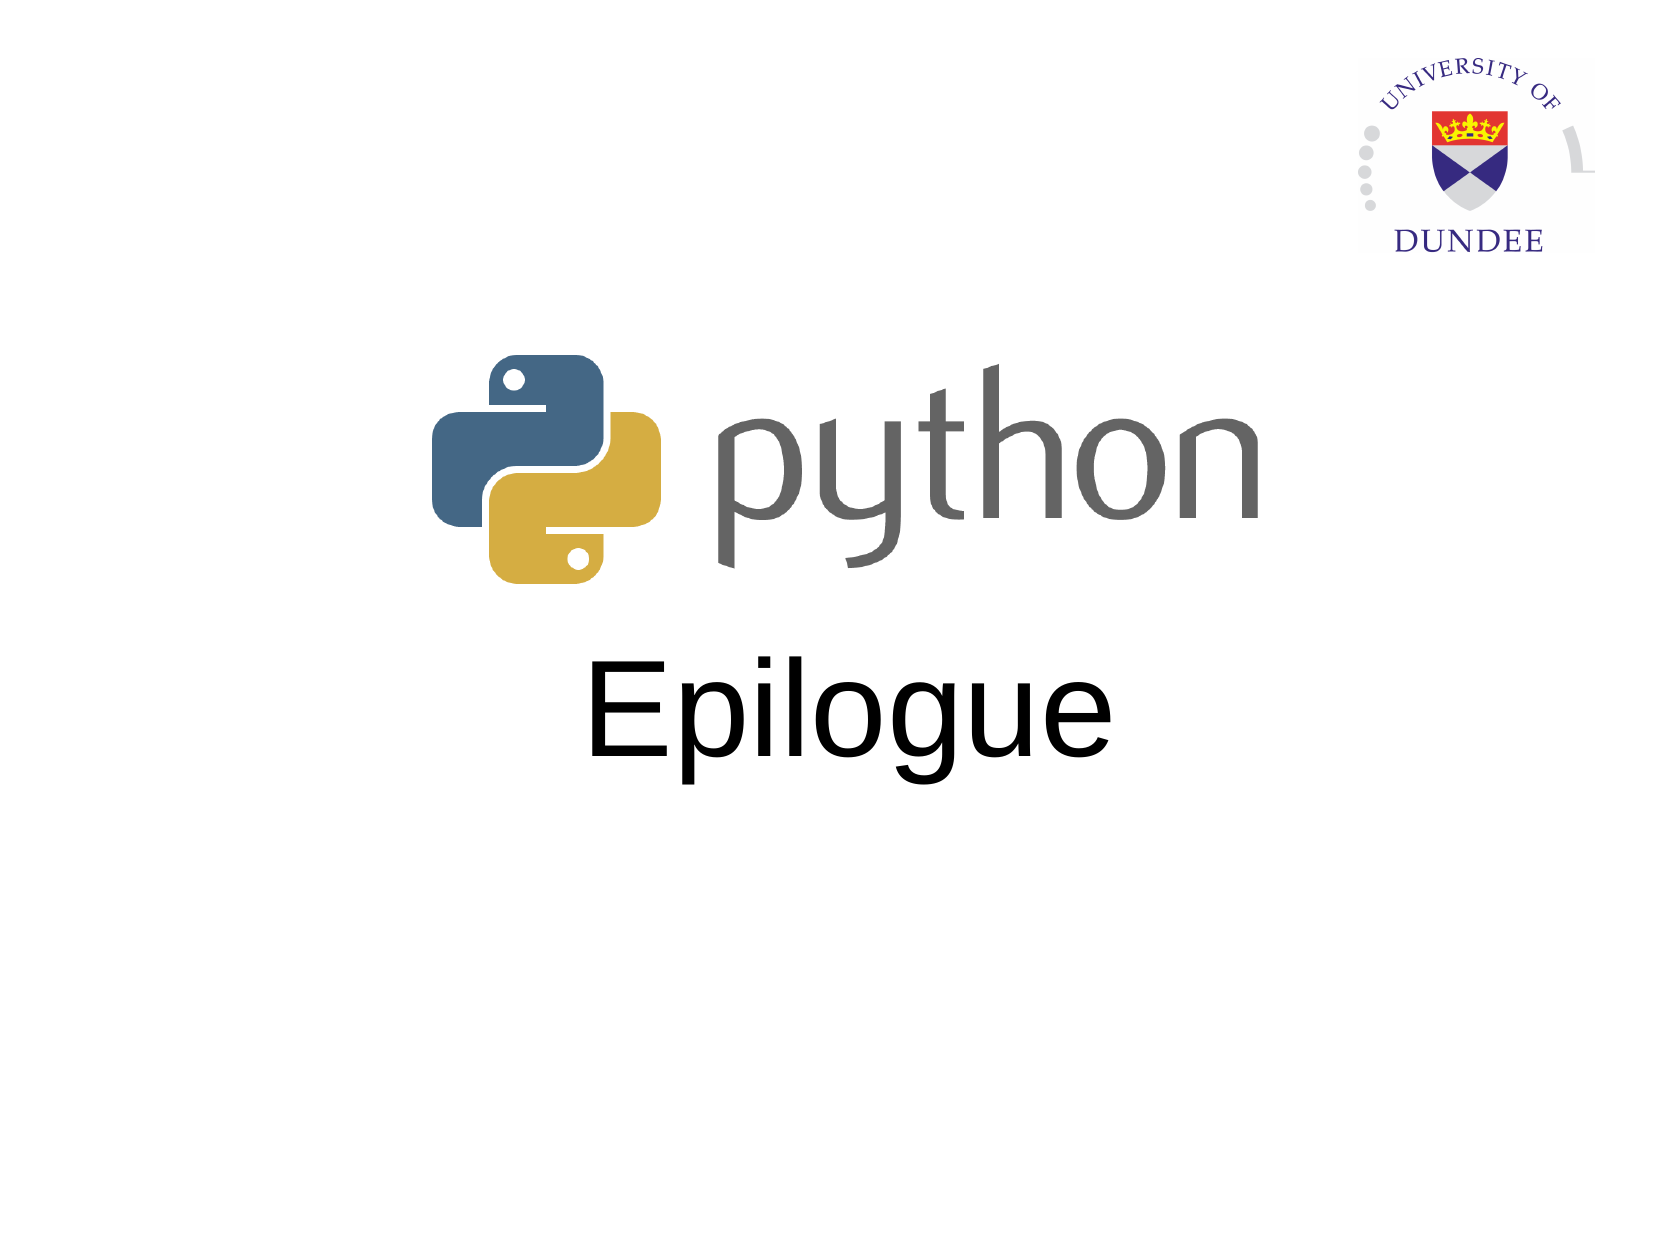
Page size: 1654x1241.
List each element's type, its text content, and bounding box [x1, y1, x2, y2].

picture [324, 58, 1595, 596]
text_box Epilogue [118, 596, 1581, 822]
